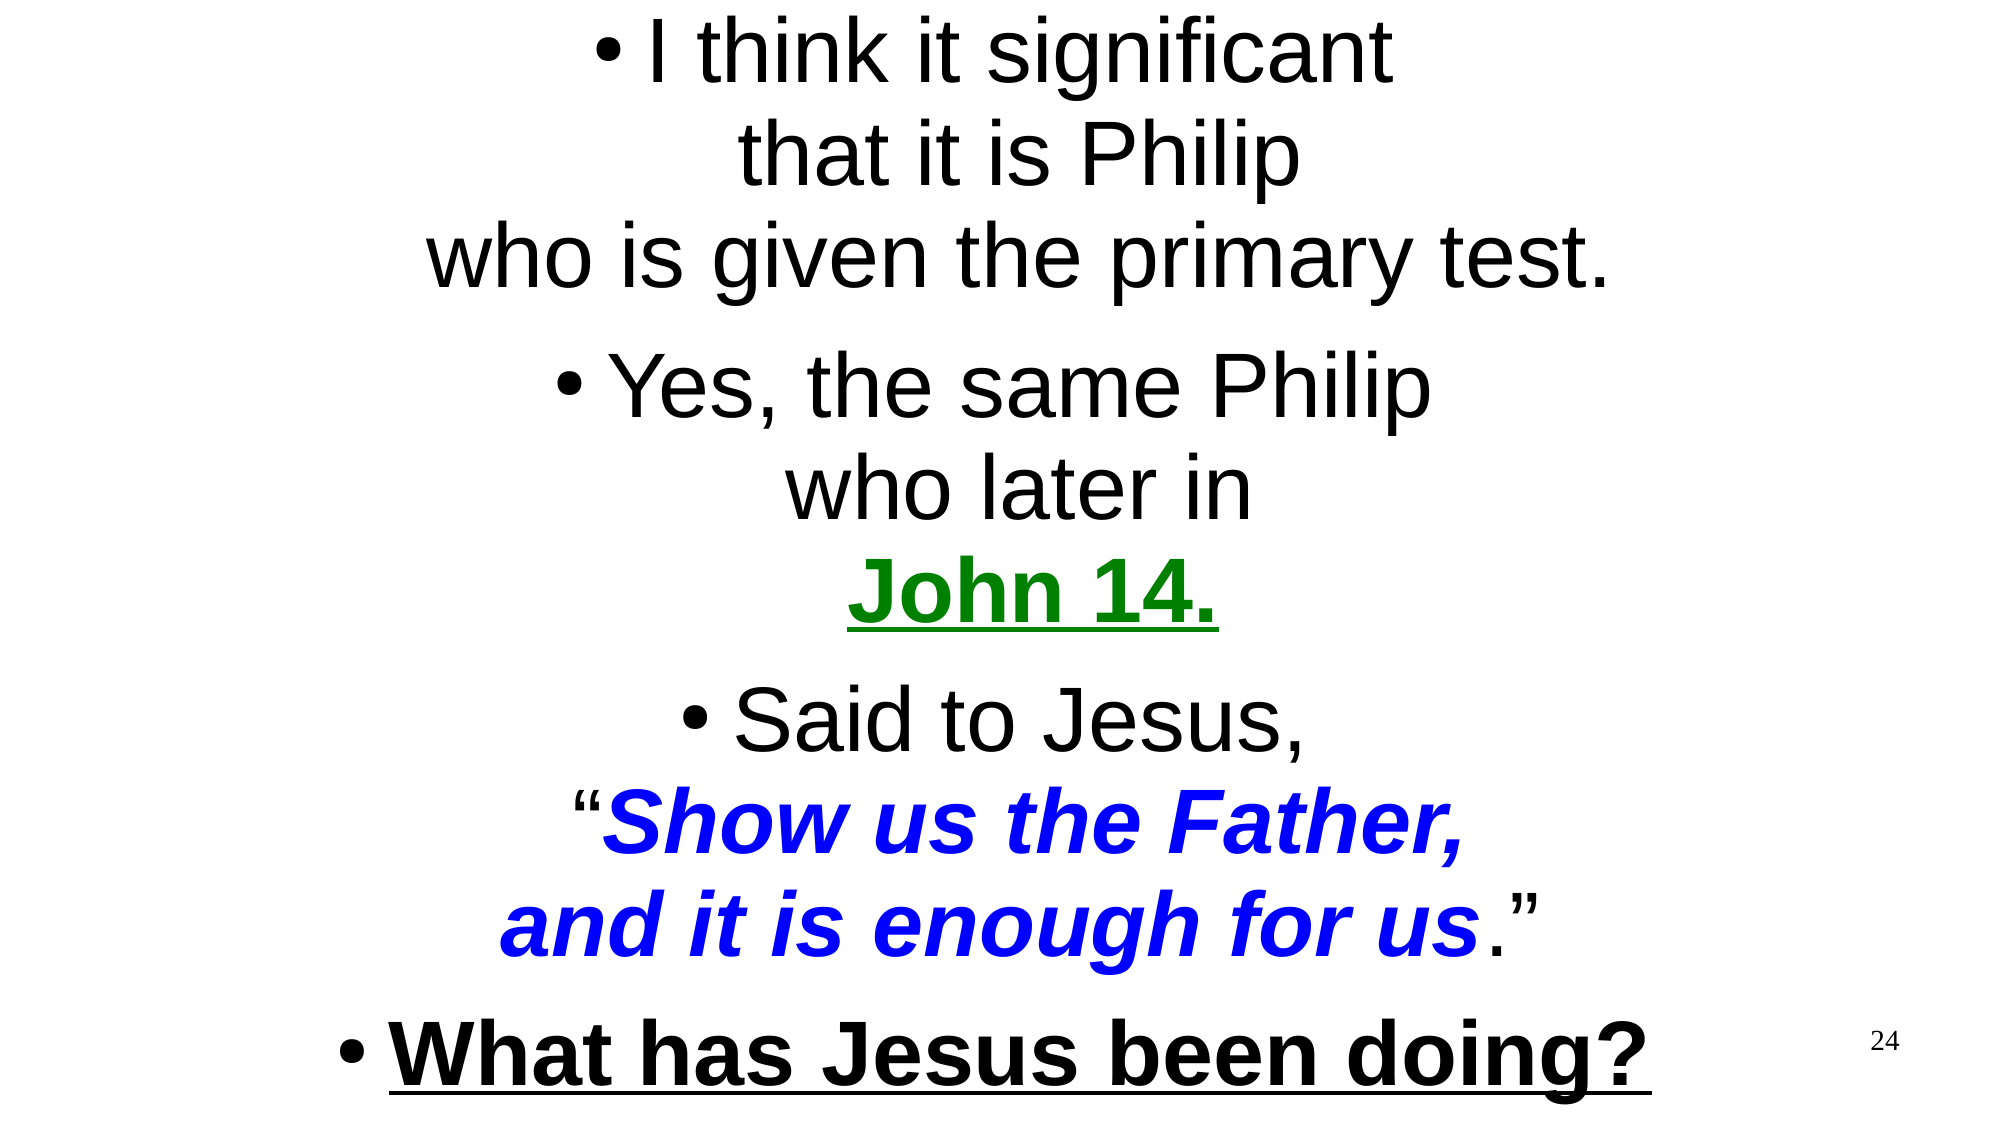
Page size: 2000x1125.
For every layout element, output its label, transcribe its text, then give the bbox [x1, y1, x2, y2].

list I think it significant that it is Philip who is given the primary test. Yes, the same Philip who later in John 14. Said to Jesus, “Show us the Father, and it is enough for us.” What has Jesus been doing? [0, 0, 1996, 1123]
